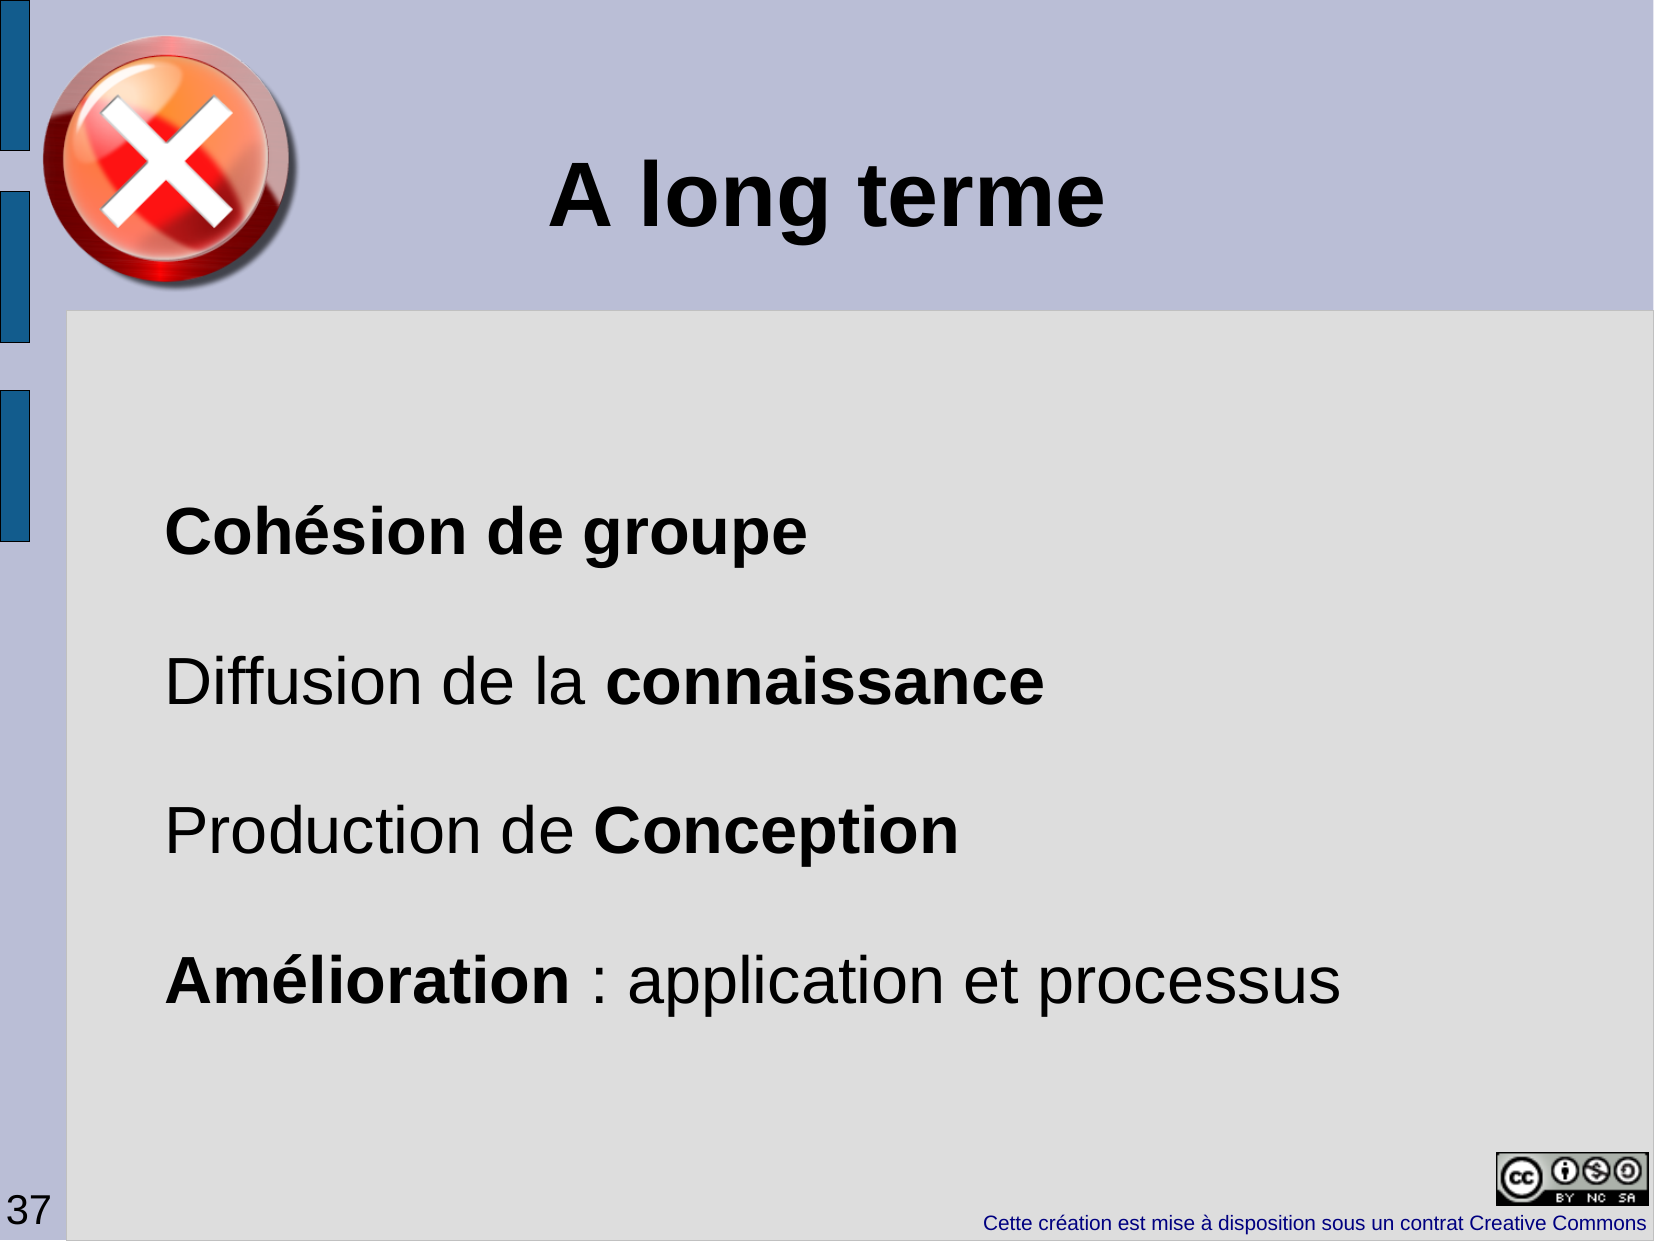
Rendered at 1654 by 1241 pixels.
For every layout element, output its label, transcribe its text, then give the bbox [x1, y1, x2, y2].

list Cohésion de groupe Diffusion de la connaissance Production de Conception Amélioration : application et processus [152, 344, 1534, 1127]
picture [29, 22, 303, 296]
picture [1496, 1152, 1649, 1206]
title A long terme [121, 91, 1534, 299]
